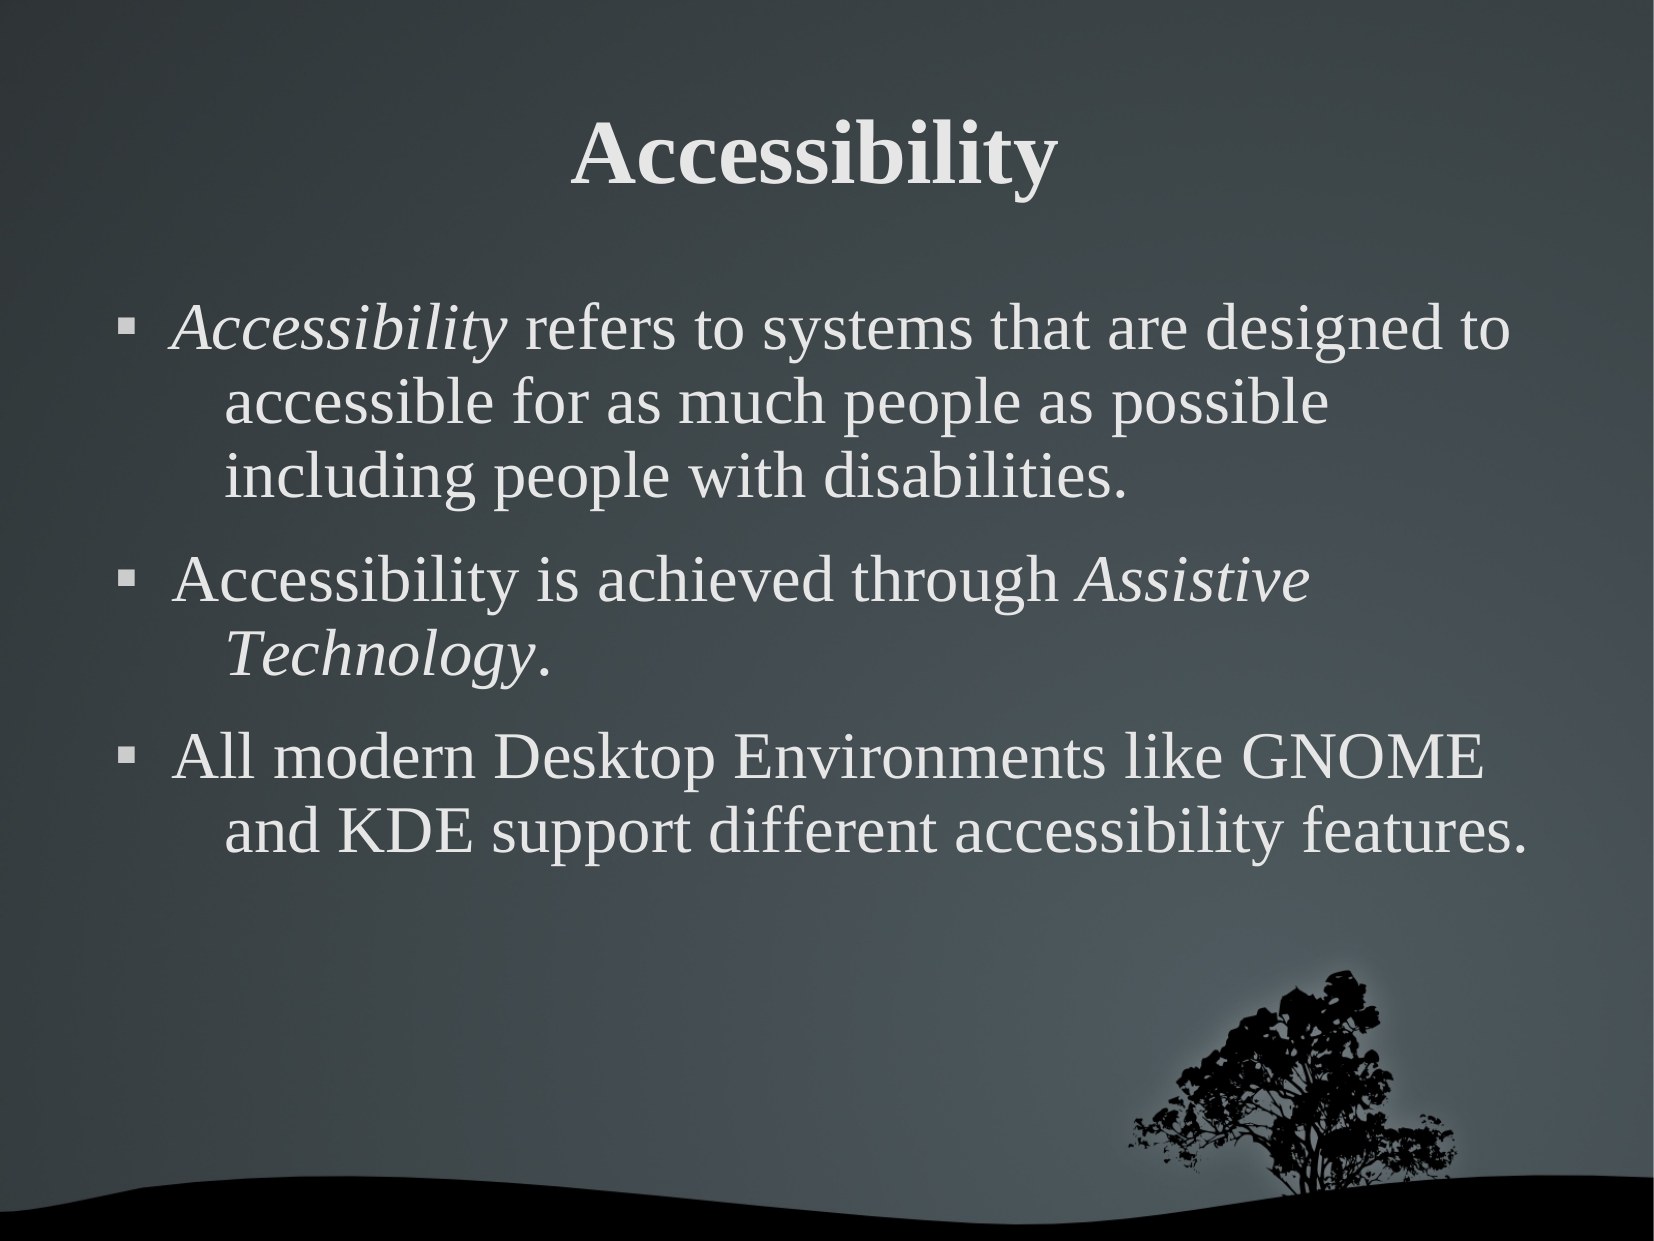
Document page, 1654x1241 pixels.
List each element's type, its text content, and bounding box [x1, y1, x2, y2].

list Accessibility refers to systems that are designed to accessible for as much people as possible including people with disabilities. Accessibility is achieved through Assistive Technology. All modern Desktop Environments like GNOME and KDE support different accessibility features. [82, 290, 1571, 1148]
title Accessibility [82, 49, 1571, 257]
picture [0, 0, 1654, 1241]
